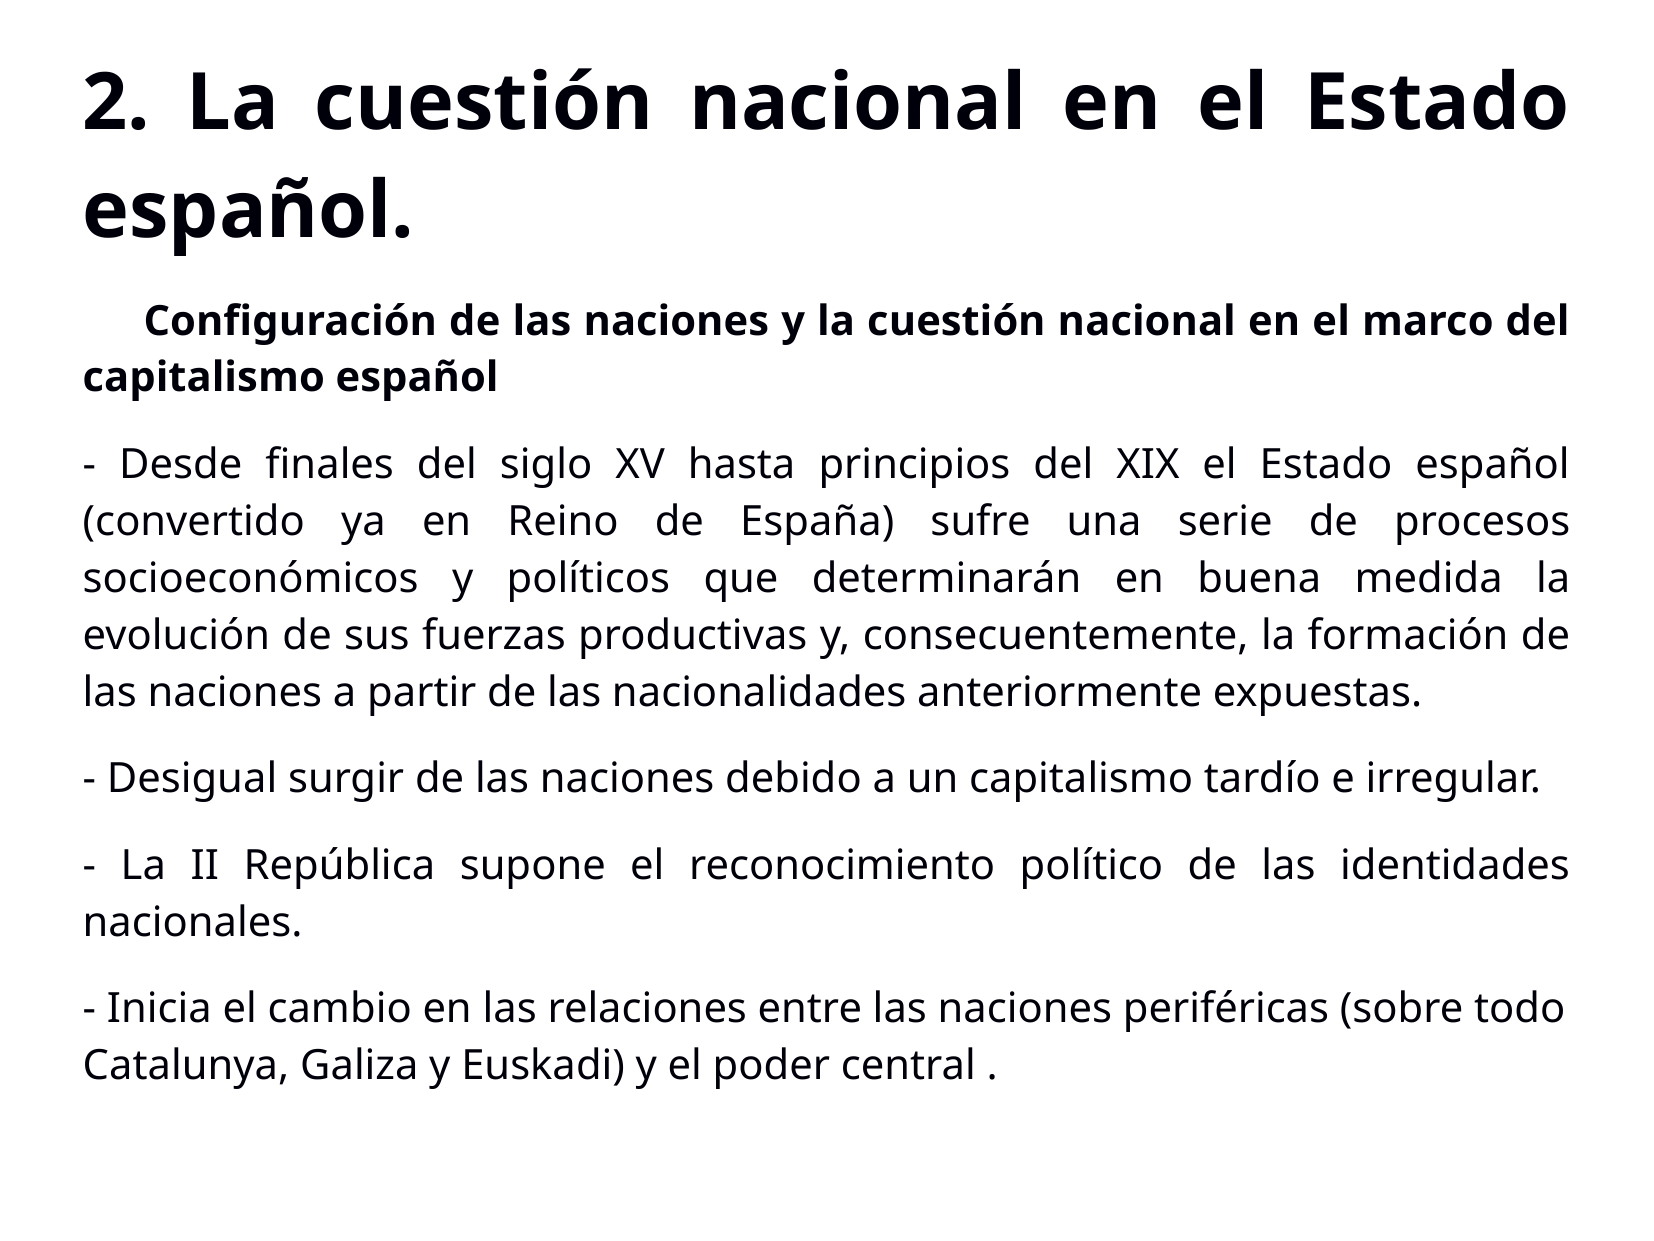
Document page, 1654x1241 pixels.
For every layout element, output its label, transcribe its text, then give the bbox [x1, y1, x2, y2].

list Configuración de las naciones y la cuestión nacional en el marco del capitalismo español - Desde finales del siglo XV hasta principios del XIX el Estado español (convertido ya en Reino de España) sufre una serie de procesos socioeconómicos y políticos que determinarán en buena medida la evolución de sus fuerzas productivas y, consecuentemente, la formación de las naciones a partir de las nacionalidades anteriormente expuestas. - Desigual surgir de las naciones debido a un capitalismo tardío e irregular. - La II República supone el reconocimiento político de las identidades nacionales. - Inicia el cambio en las relaciones entre las naciones periféricas (sobre todo Catalunya, Galiza y Euskadi) y el poder central . [82, 290, 1571, 1109]
title 2. La cuestión nacional en el Estado español. [82, 49, 1571, 257]
